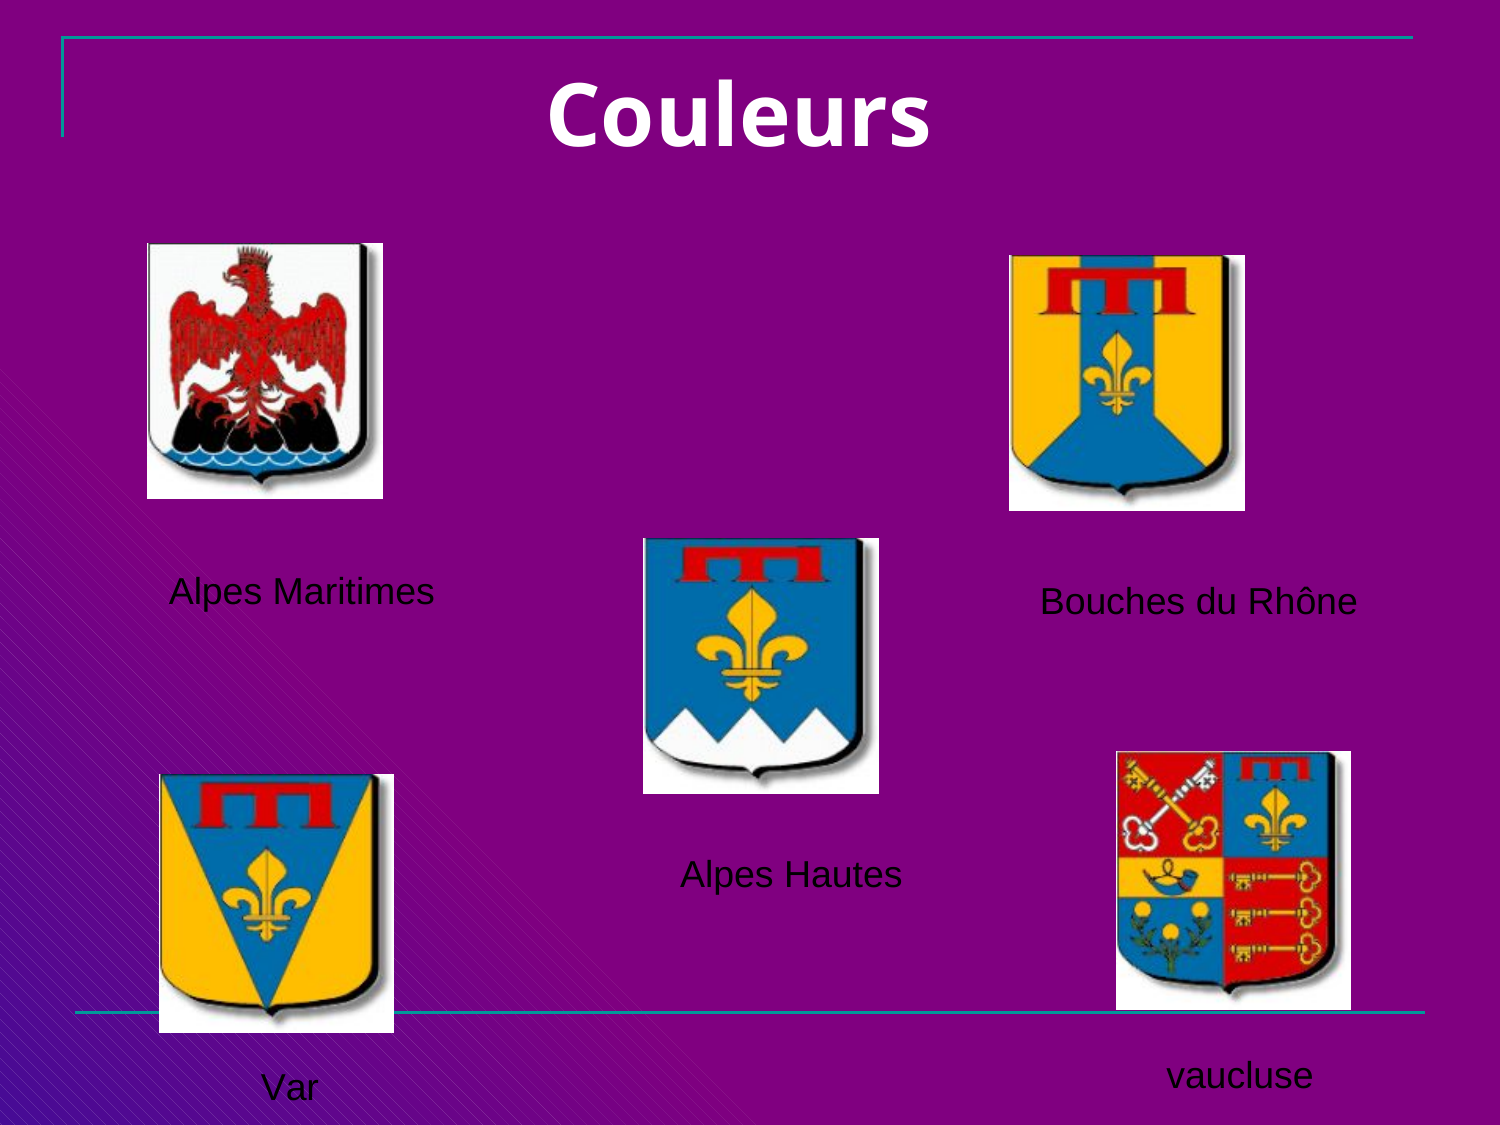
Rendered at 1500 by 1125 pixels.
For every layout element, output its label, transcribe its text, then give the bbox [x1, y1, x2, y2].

text_box Alpes Hautes [643, 846, 940, 904]
text_box Bouches du Rhône [1009, 572, 1388, 631]
picture [1009, 255, 1245, 511]
picture [159, 774, 394, 1033]
picture [643, 538, 879, 794]
text_box vaucluse [1092, 1046, 1388, 1105]
title Couleurs [75, 45, 1426, 233]
text_box Alpes Maritimes [112, 562, 502, 620]
picture [147, 243, 383, 499]
text_box Var [183, 1058, 408, 1117]
picture [1116, 751, 1351, 1010]
